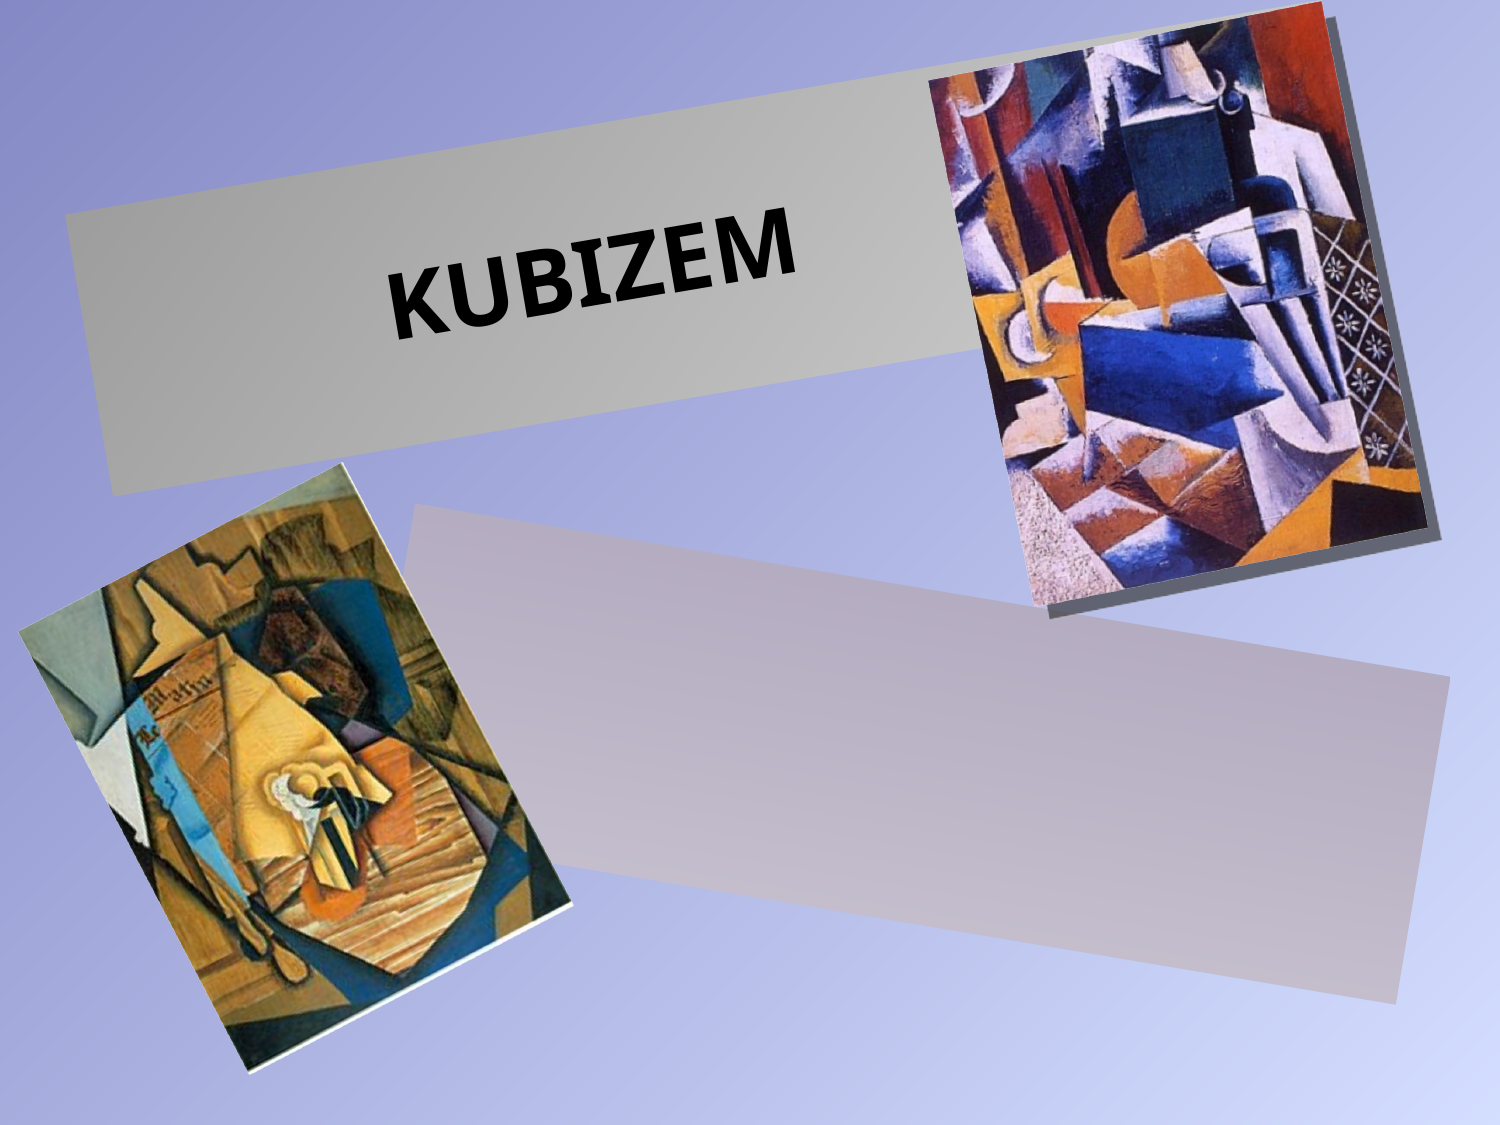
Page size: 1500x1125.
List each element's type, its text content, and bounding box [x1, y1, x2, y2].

picture [17, 461, 574, 1075]
title KUBIZEM [64, 3, 1301, 497]
picture [927, 0, 1428, 607]
subtitle [402, 503, 1451, 1005]
